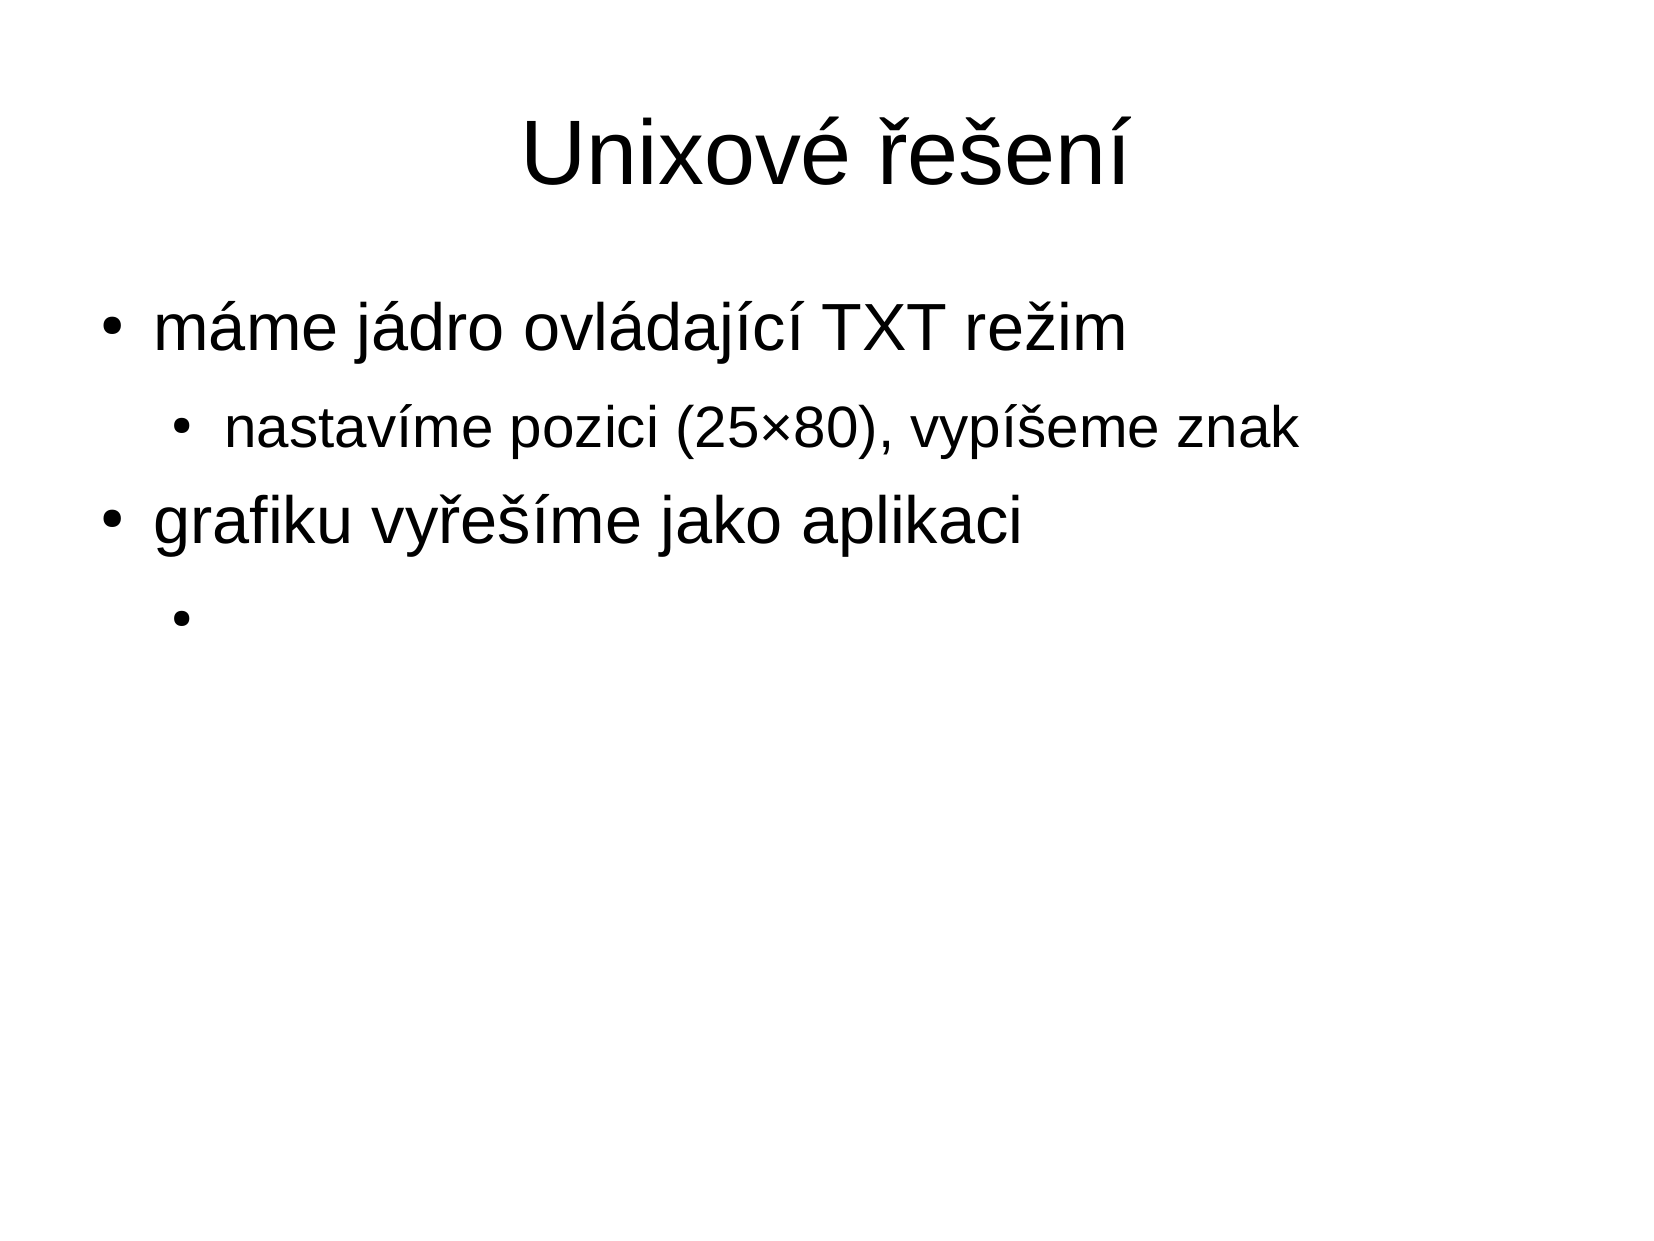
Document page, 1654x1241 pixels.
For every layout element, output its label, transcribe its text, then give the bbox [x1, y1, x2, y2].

list máme jádro ovládající TXT režim nastavíme pozici (25×80), vypíšeme znak grafiku vyřešíme jako aplikaci [82, 290, 1571, 1094]
title Unixové řešení [82, 56, 1571, 250]
